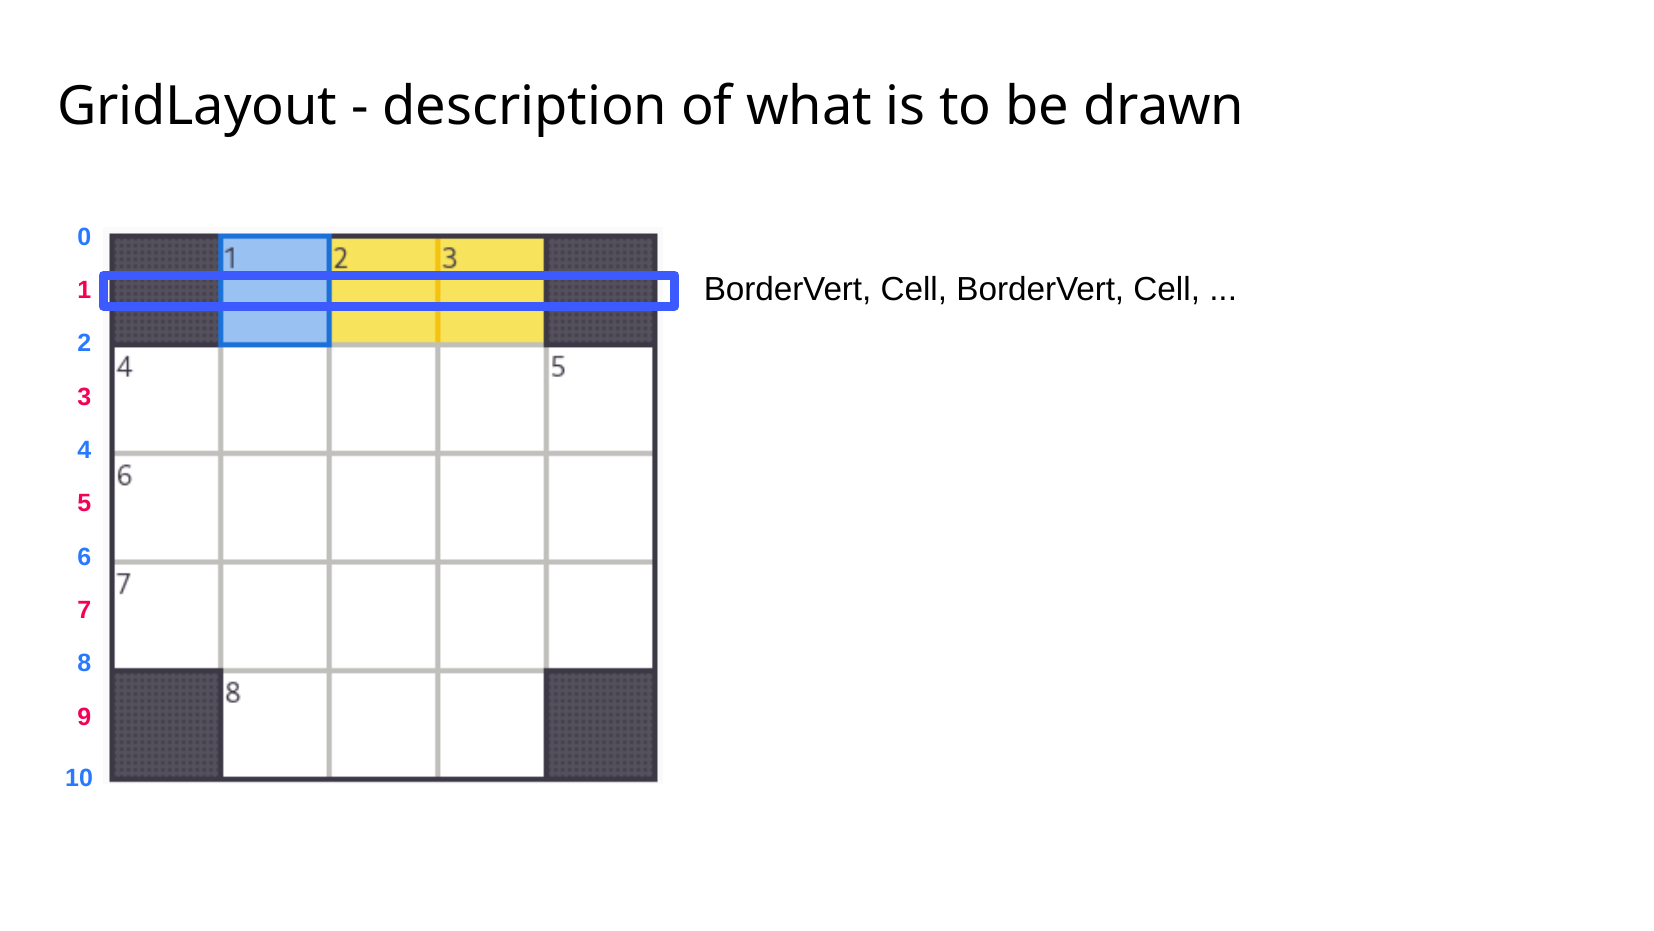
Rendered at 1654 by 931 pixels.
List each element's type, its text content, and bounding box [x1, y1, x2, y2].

text_box 2 [62, 321, 114, 375]
picture [114, 227, 663, 271]
text_box 5 [62, 481, 114, 535]
picture [103, 311, 663, 784]
text_box 1 [62, 268, 114, 321]
text_box 9 [62, 695, 114, 748]
picture [114, 280, 663, 302]
text_box 7 [62, 588, 114, 641]
text_box 8 [62, 641, 114, 695]
title GridLayout - description of what is to be drawn [42, 51, 1583, 156]
text_box BorderVert, Cell, BorderVert, Cell, ... [688, 263, 1627, 871]
text_box 0 [62, 215, 114, 268]
text_box 4 [62, 428, 114, 481]
text_box 1 [108, 280, 114, 302]
text_box 6 [62, 535, 114, 588]
text_box 3 [62, 375, 114, 428]
text_box 10 [50, 756, 124, 804]
